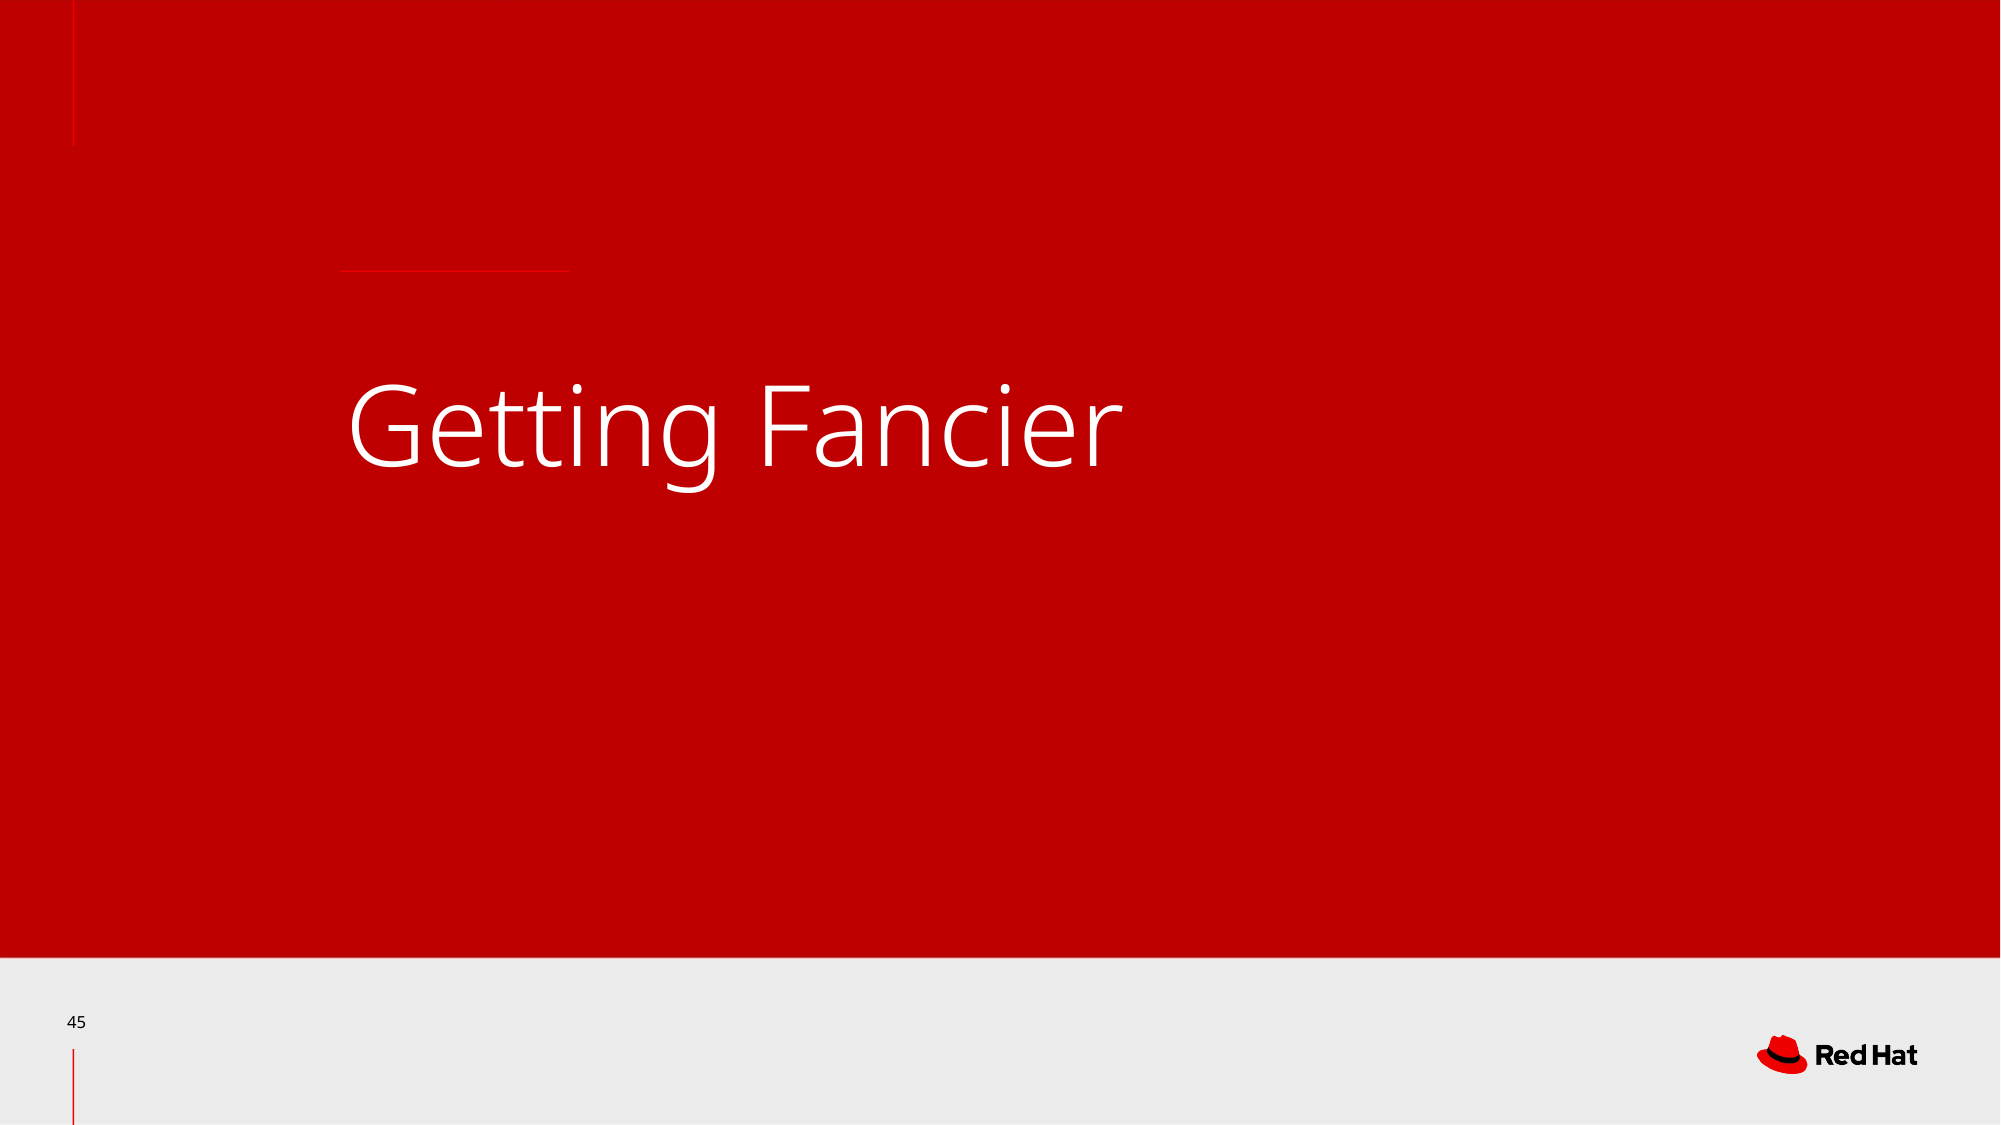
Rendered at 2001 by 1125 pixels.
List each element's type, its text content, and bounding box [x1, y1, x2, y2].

picture [0, 0, 2001, 1125]
title Getting Fancier [345, 353, 1621, 826]
